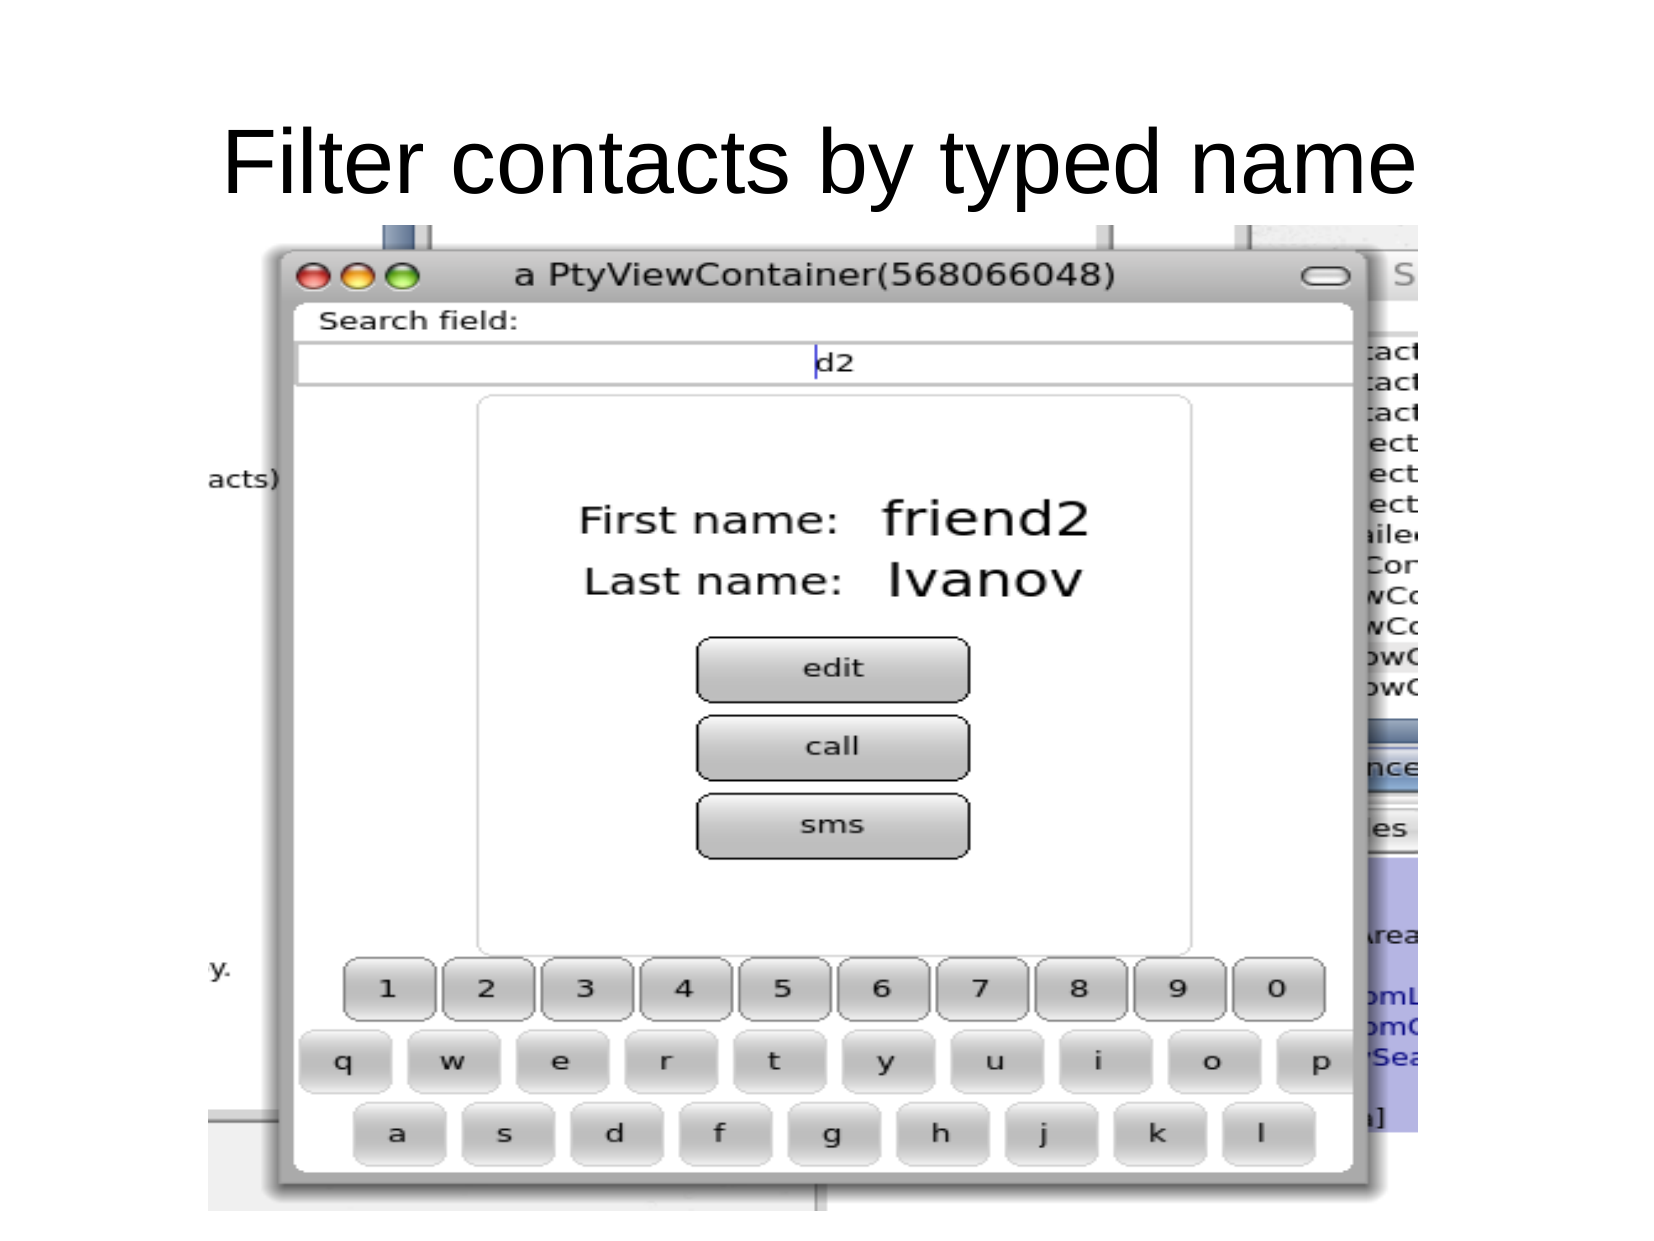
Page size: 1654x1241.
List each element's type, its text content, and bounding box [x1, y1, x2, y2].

picture [208, 266, 1418, 1211]
title Filter contacts by typed name [76, 58, 1565, 266]
